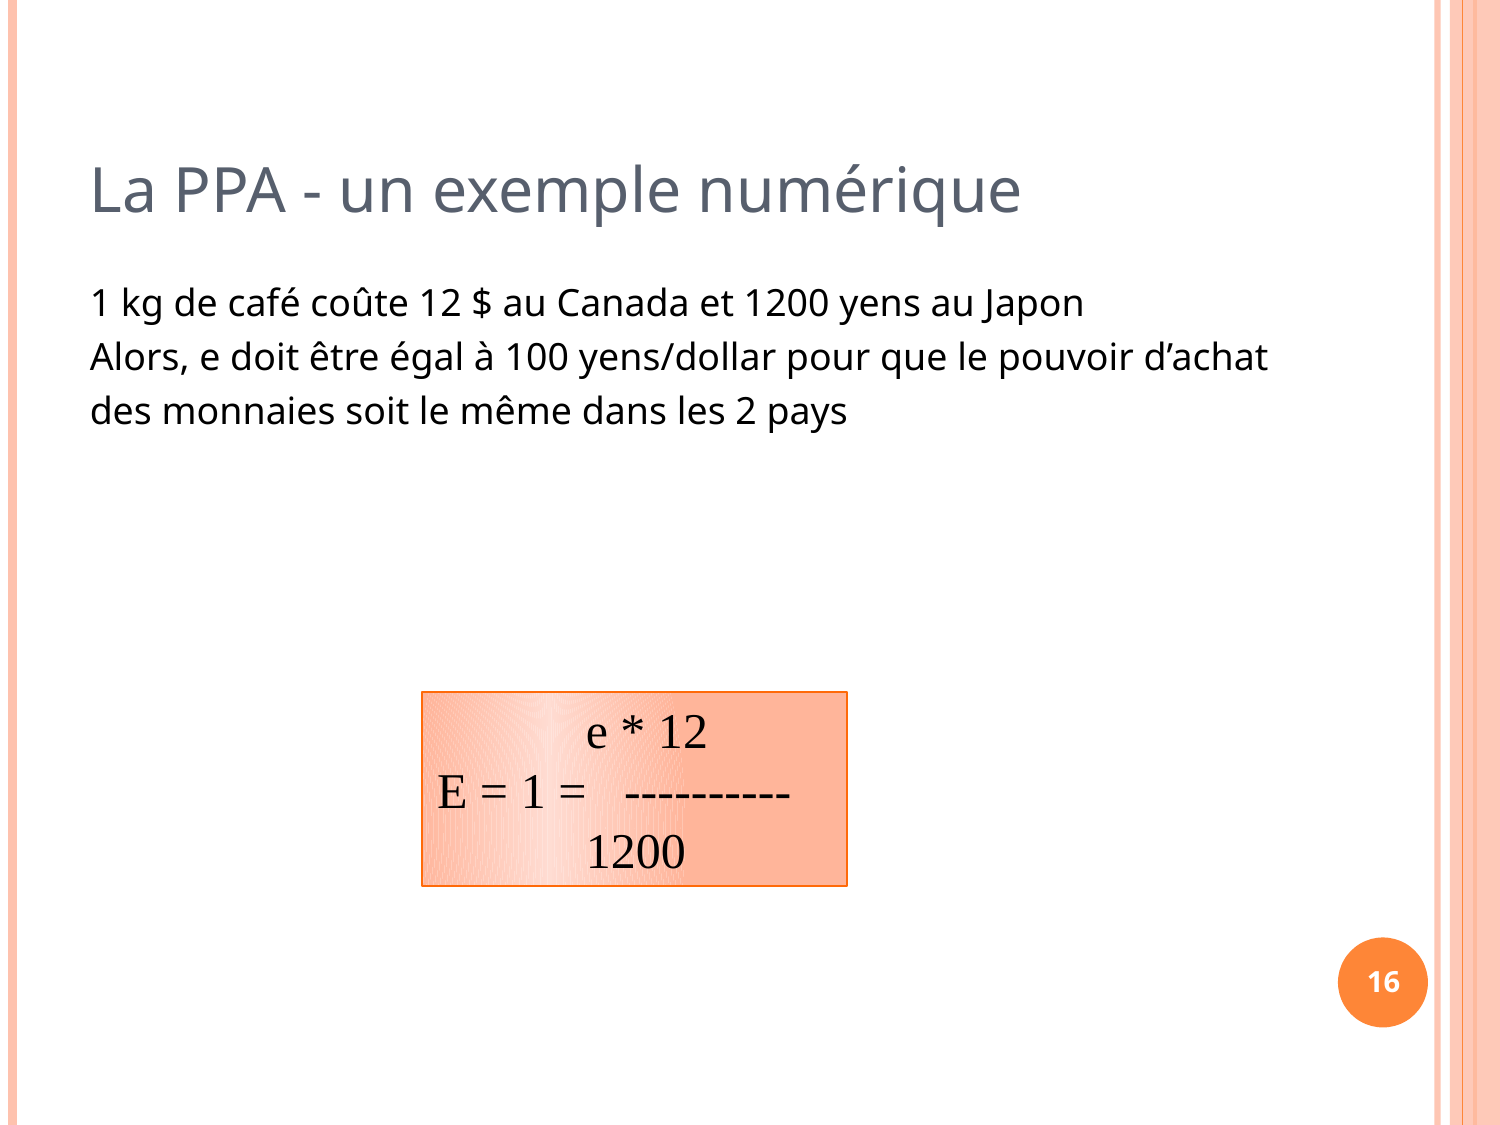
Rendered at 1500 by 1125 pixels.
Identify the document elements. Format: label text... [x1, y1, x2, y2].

list 1 kg de café coûte 12 $ au Canada et 1200 yens au Japon Alors, e doit être égal à 100 yens/dollar pour que le pouvoir d’achat des monnaies soit le même dans les 2 pays [75, 262, 1300, 699]
slide_number <numéro> [1333, 940, 1434, 1027]
title La PPA - un exemple numérique [75, 45, 1300, 233]
text_box e * 12 E = 1 = ---------- 1200 [422, 691, 848, 887]
